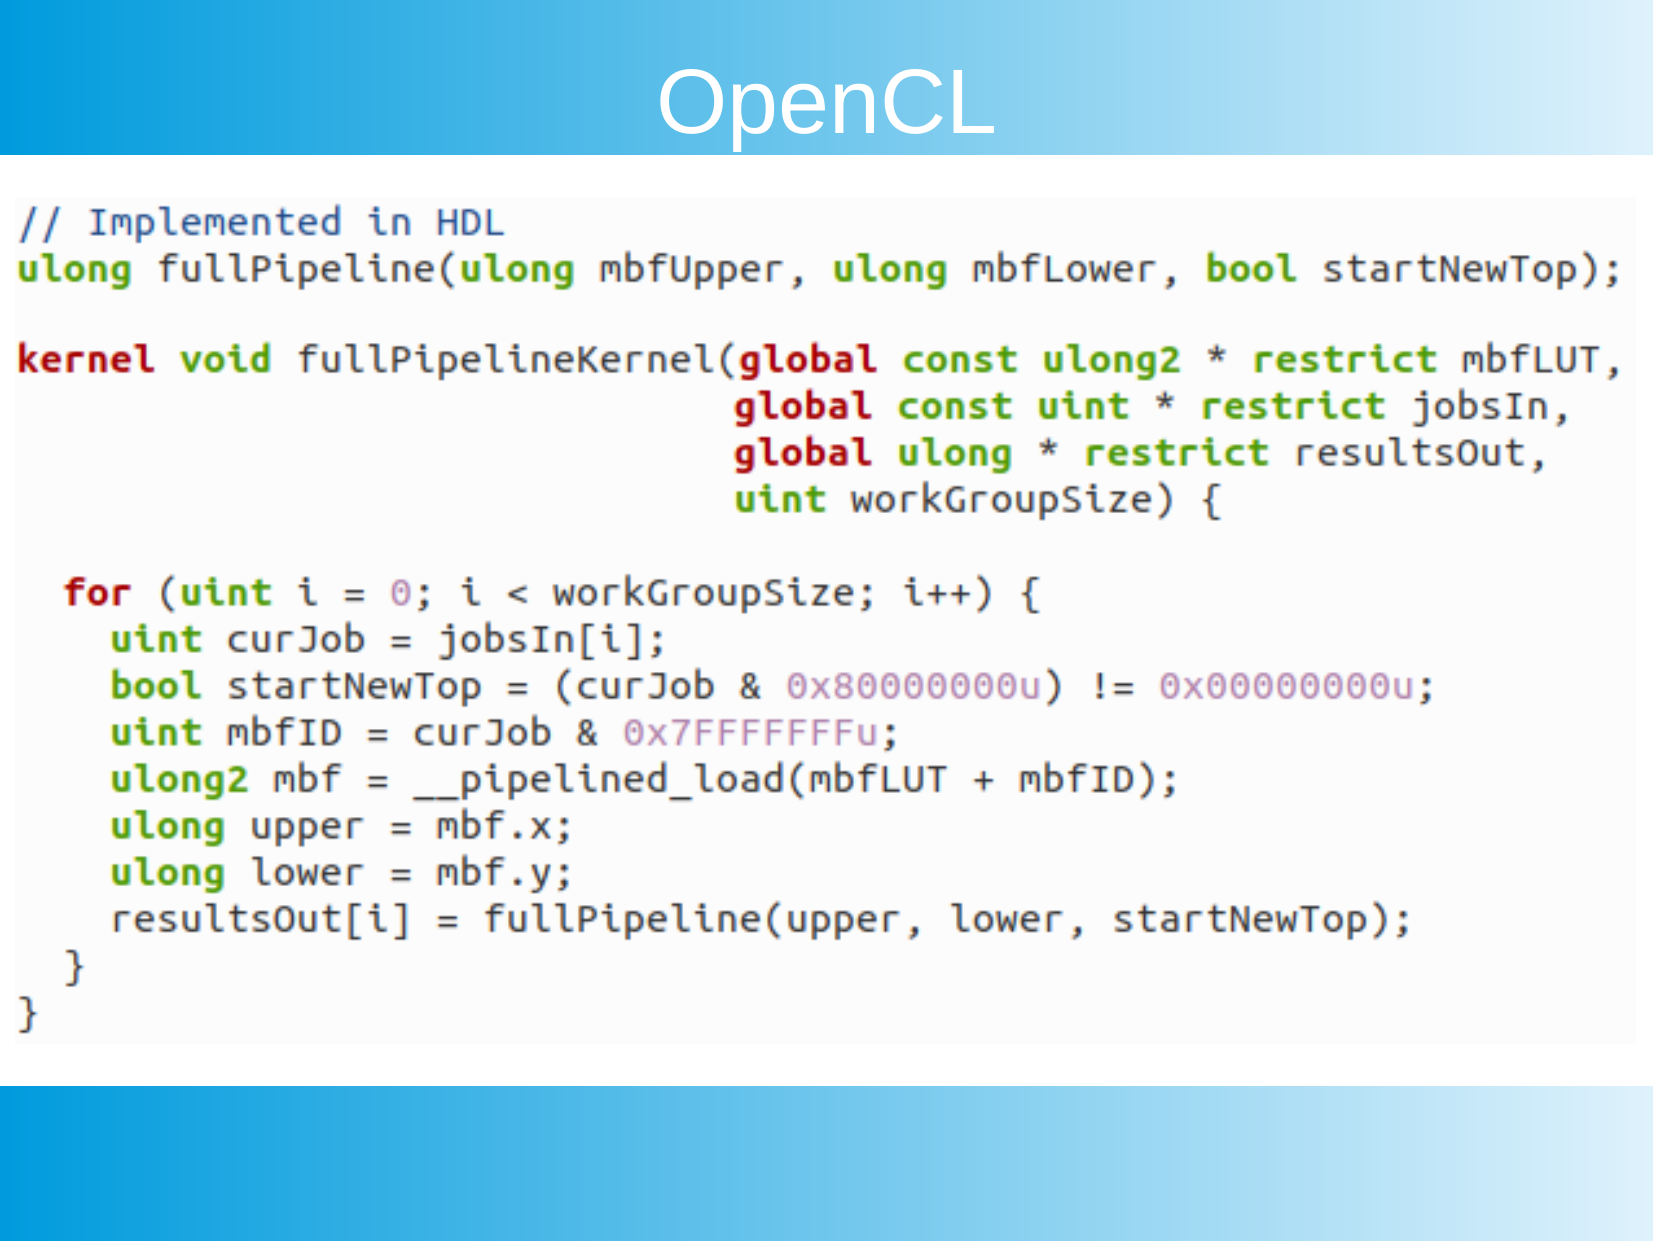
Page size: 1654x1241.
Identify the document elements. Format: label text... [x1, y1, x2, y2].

title OpenCL [82, 49, 1571, 155]
picture [15, 197, 1636, 1044]
